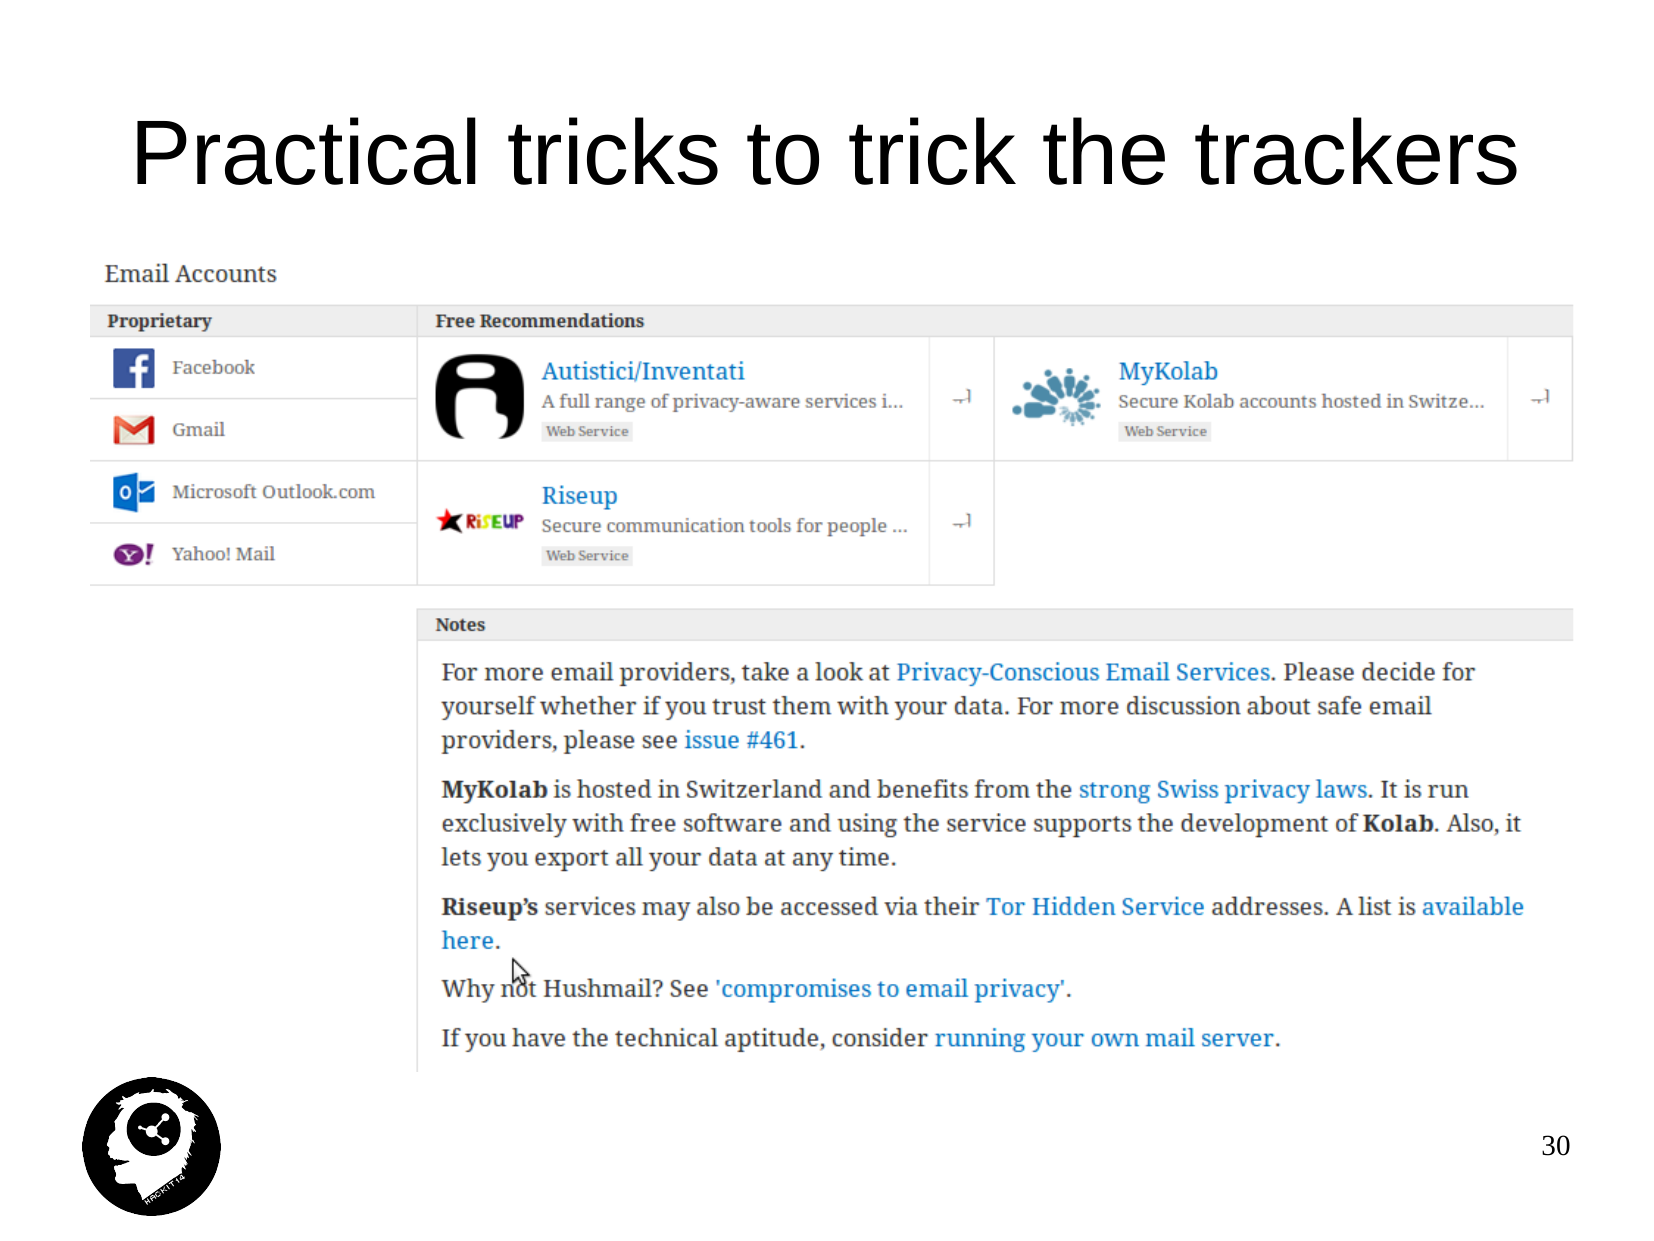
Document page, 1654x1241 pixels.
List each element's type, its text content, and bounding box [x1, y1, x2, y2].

title Practical tricks to trick the trackers [82, 49, 1571, 257]
picture [90, 254, 1594, 1072]
picture [82, 1077, 221, 1216]
